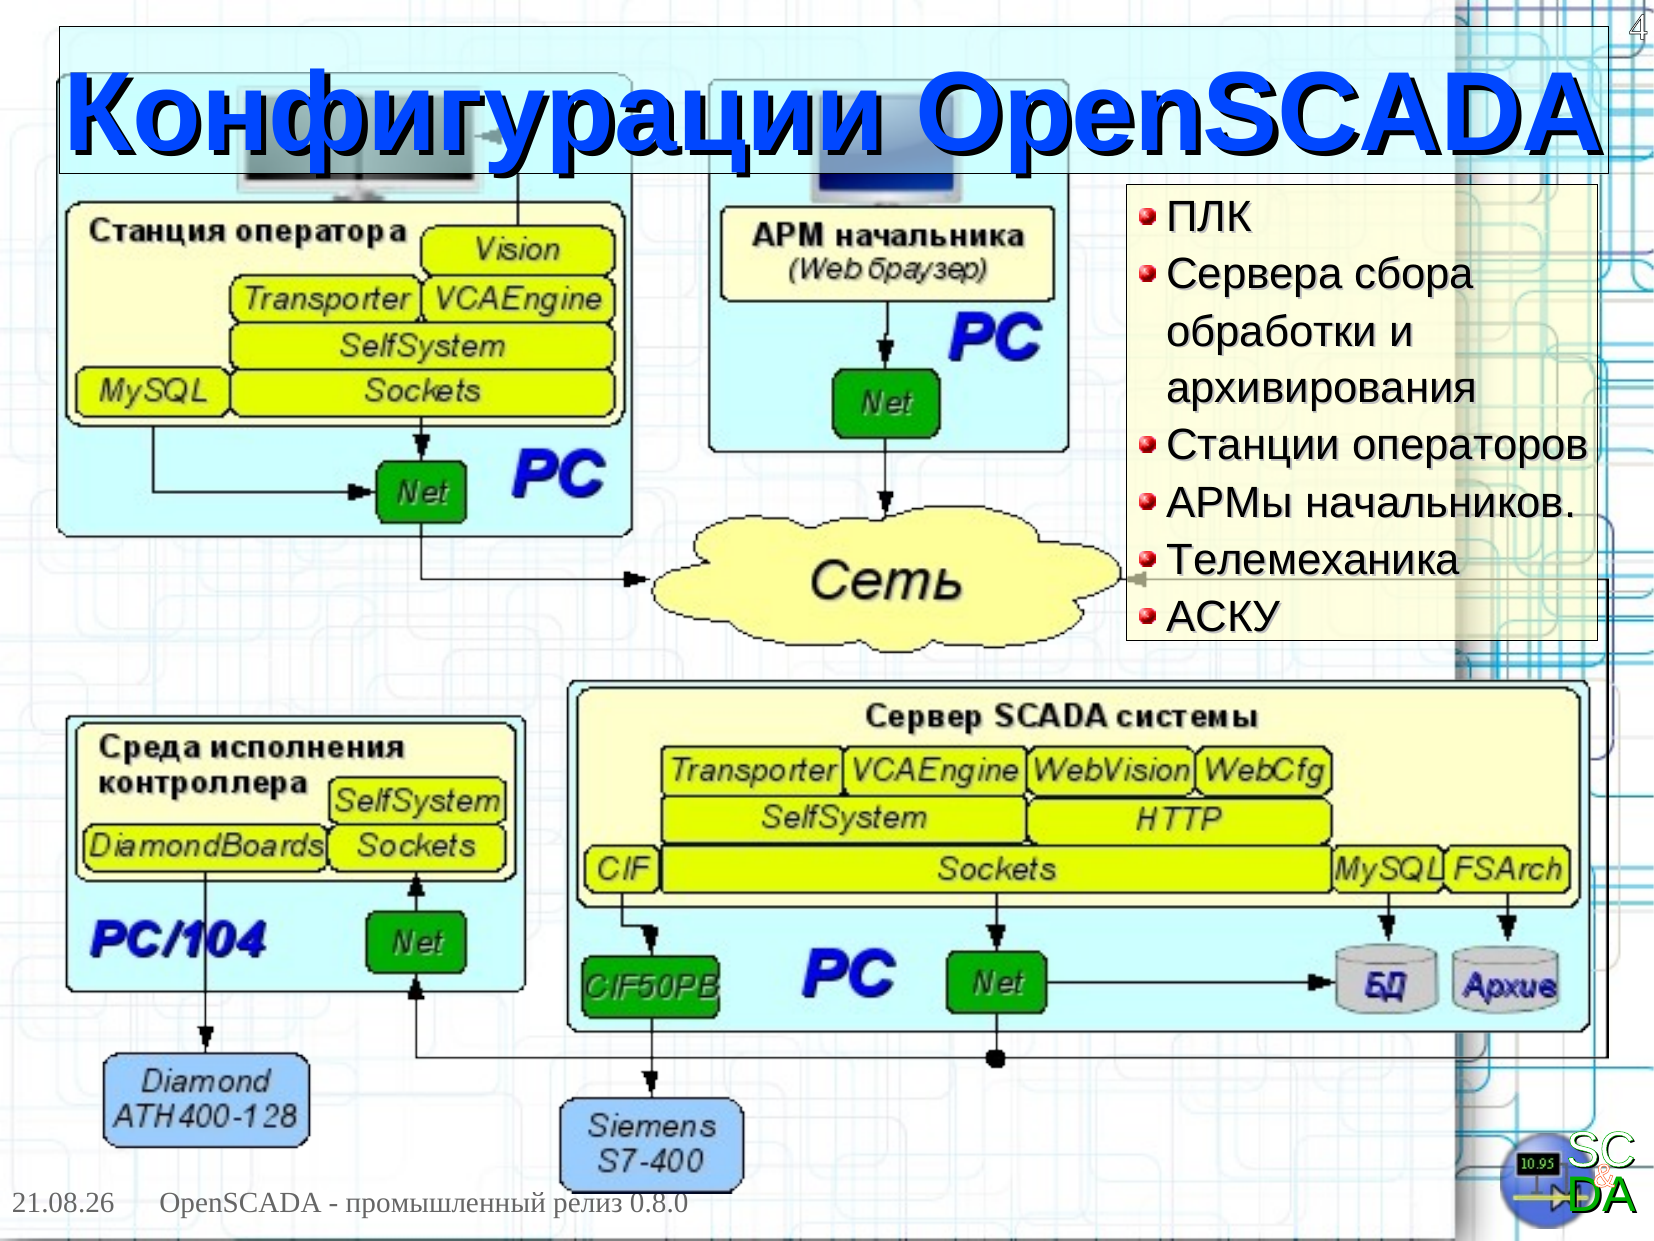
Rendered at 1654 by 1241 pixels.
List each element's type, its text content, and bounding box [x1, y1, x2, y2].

title Конфигурации OpenSCADA [59, 37, 1609, 164]
list ПЛК Сервера сбора обработки и архивирования Станции операторов АРМы начальников. Телемеханика АСКУ [1126, 184, 1598, 633]
picture [0, 0, 1654, 1241]
